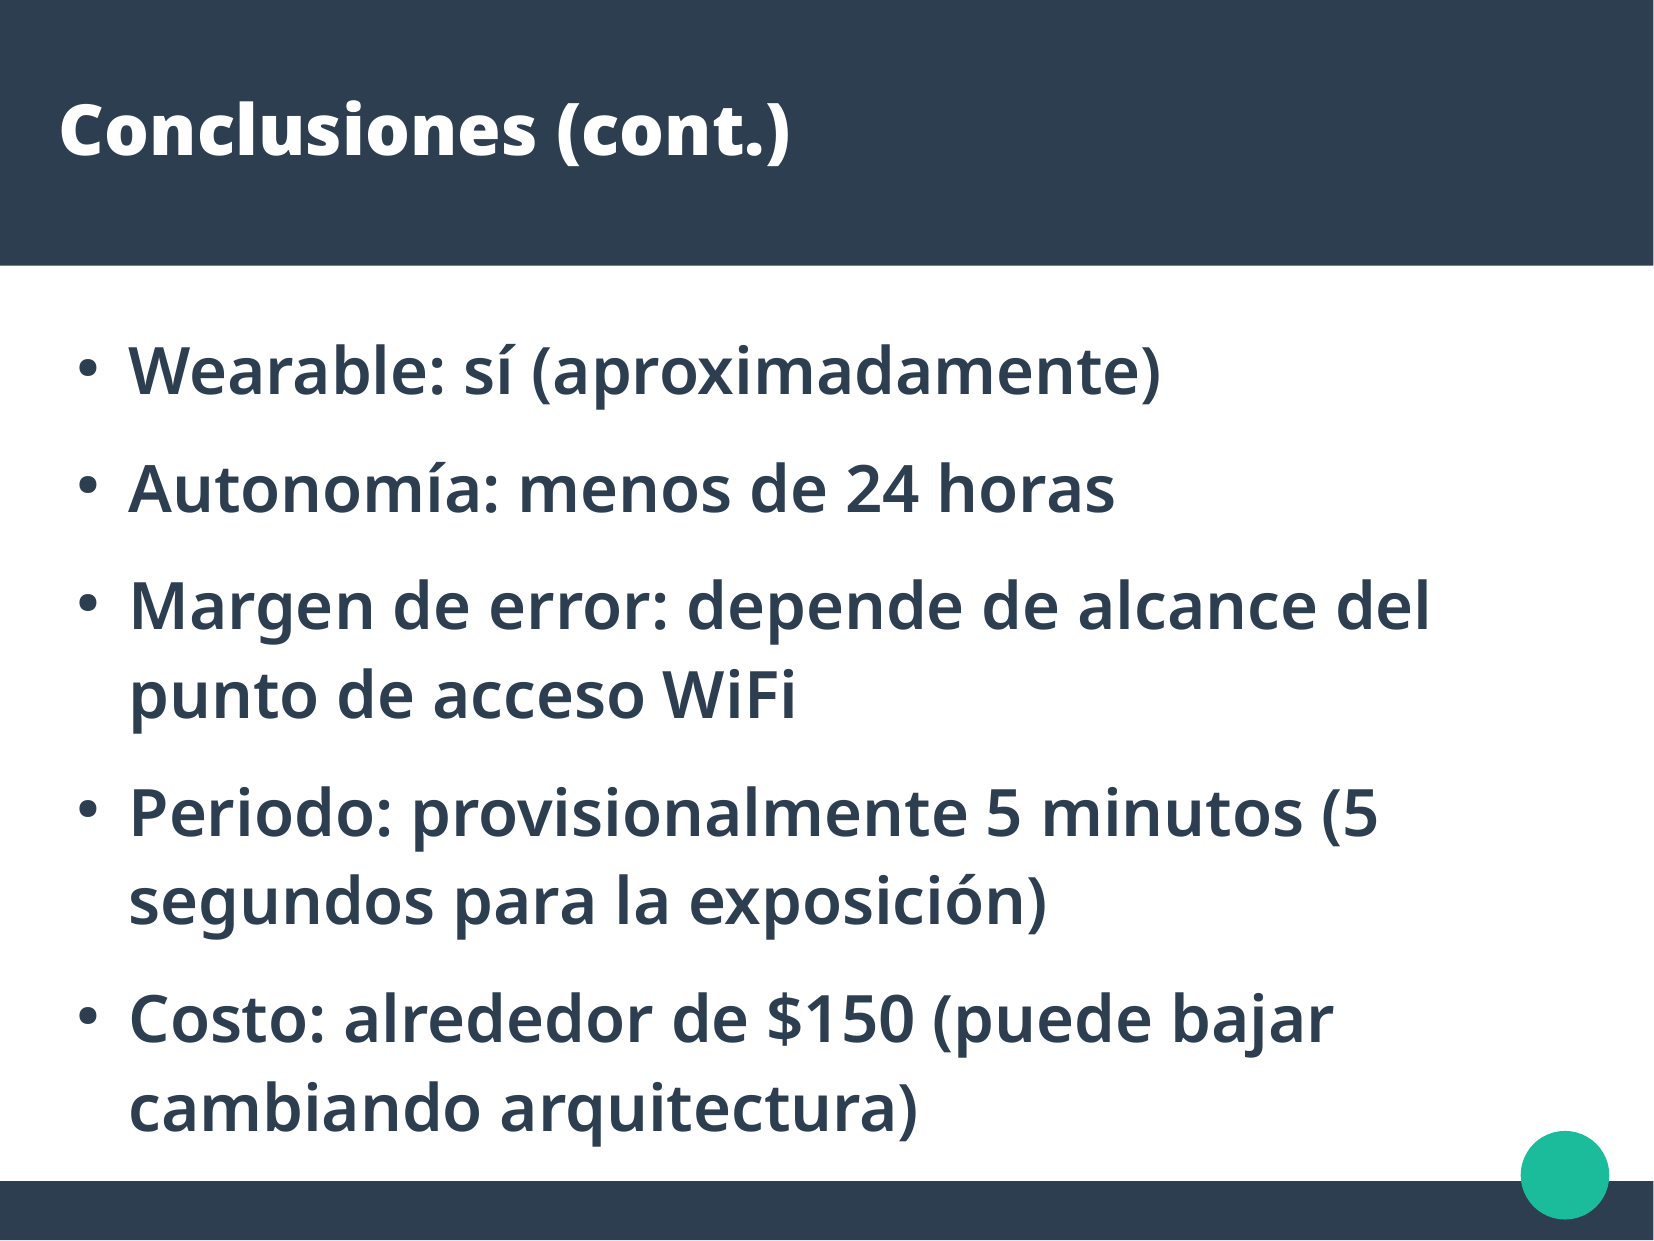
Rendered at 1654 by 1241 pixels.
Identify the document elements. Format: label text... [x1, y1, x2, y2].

list Wearable: sí (aproximadamente) Autonomía: menos de 24 horas Margen de error: depende de alcance del punto de acceso WiFi Periodo: provisionalmente 5 minutos (5 segundos para la exposición) Costo: alrededor de $150 (puede bajar cambiando arquitectura) [59, 324, 1595, 1152]
title Conclusiones (cont.) [59, 49, 1595, 207]
